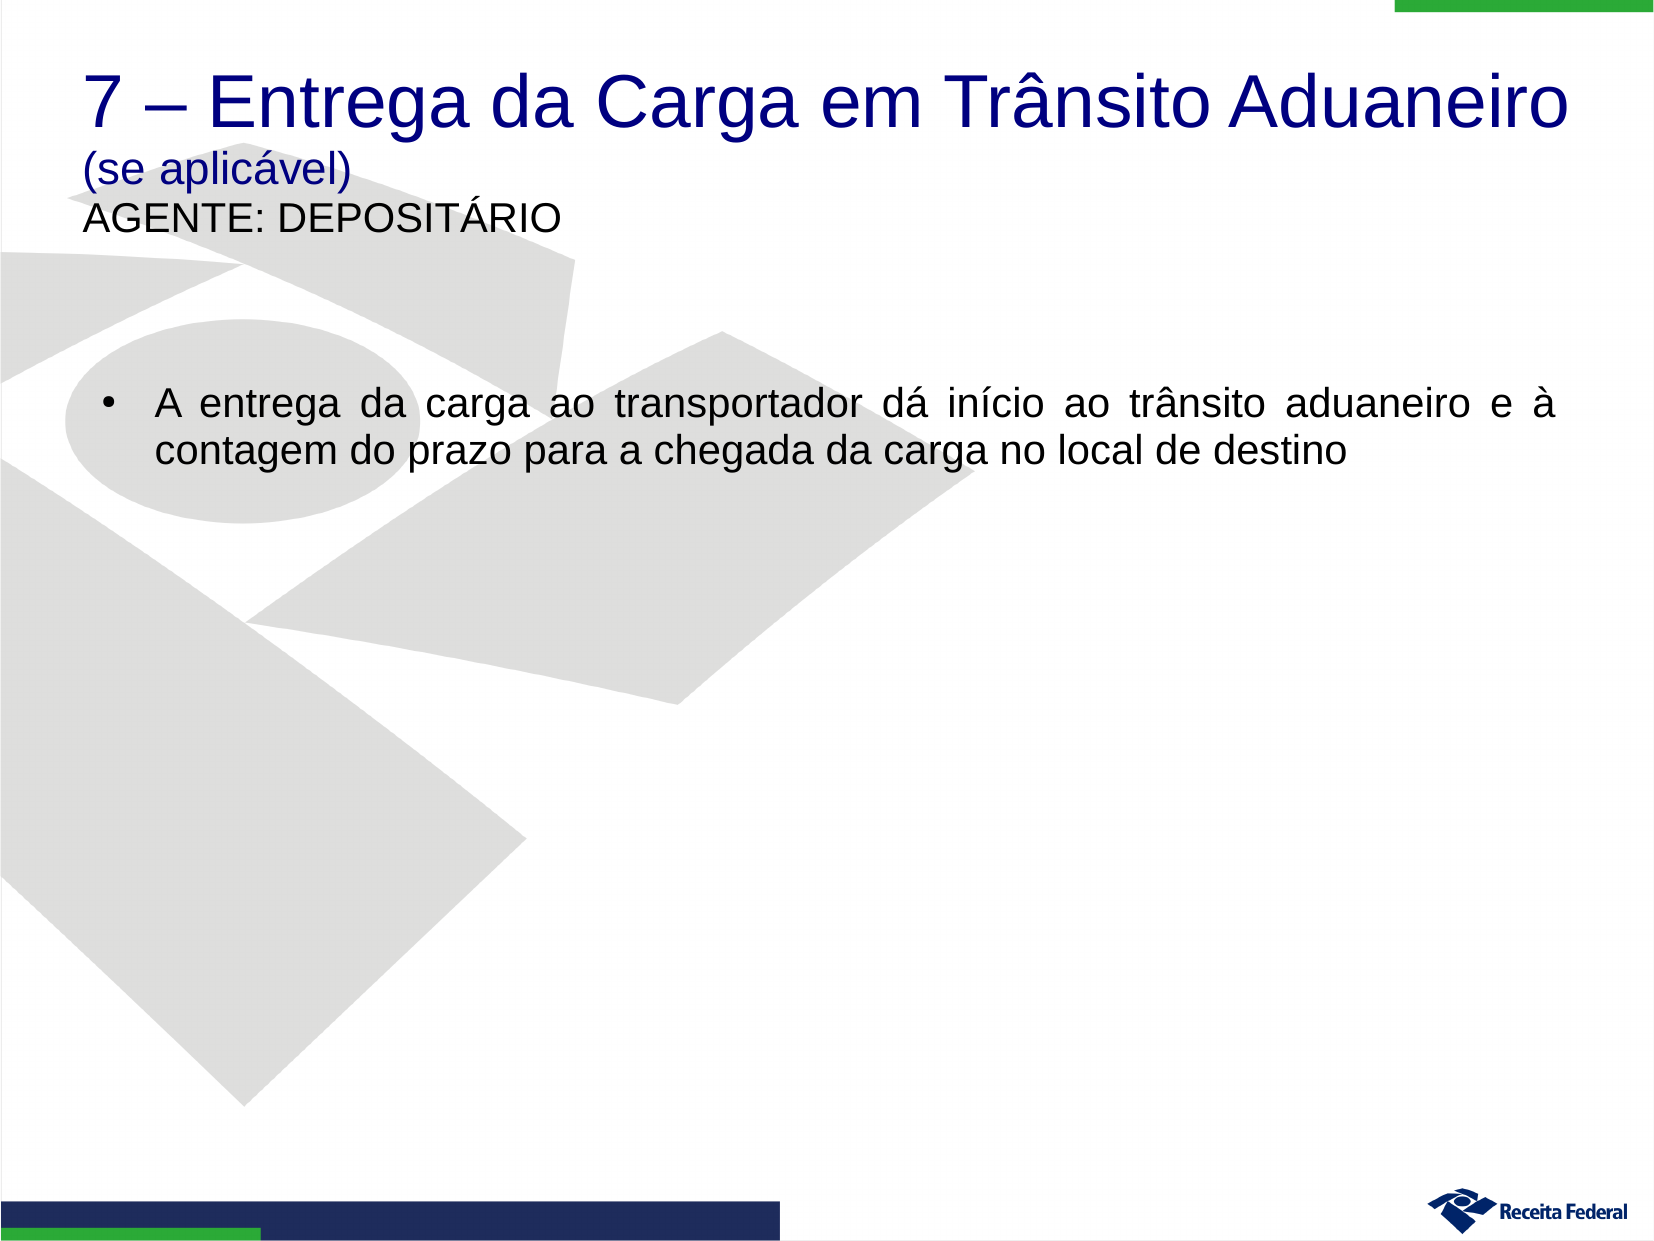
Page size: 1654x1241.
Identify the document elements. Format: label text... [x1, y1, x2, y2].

title [82, 212, 1571, 1140]
picture [0, 0, 1654, 1241]
title 7 – Entrega da Carga em Trânsito Aduaneiro (se aplicável) AGENTE: DEPOSITÁRIO [82, 59, 1642, 241]
list A entrega da carga ao transportador dá início ao trânsito aduaneiro e à contagem do prazo para a chegada da carga no local de destino [83, 380, 1557, 1241]
